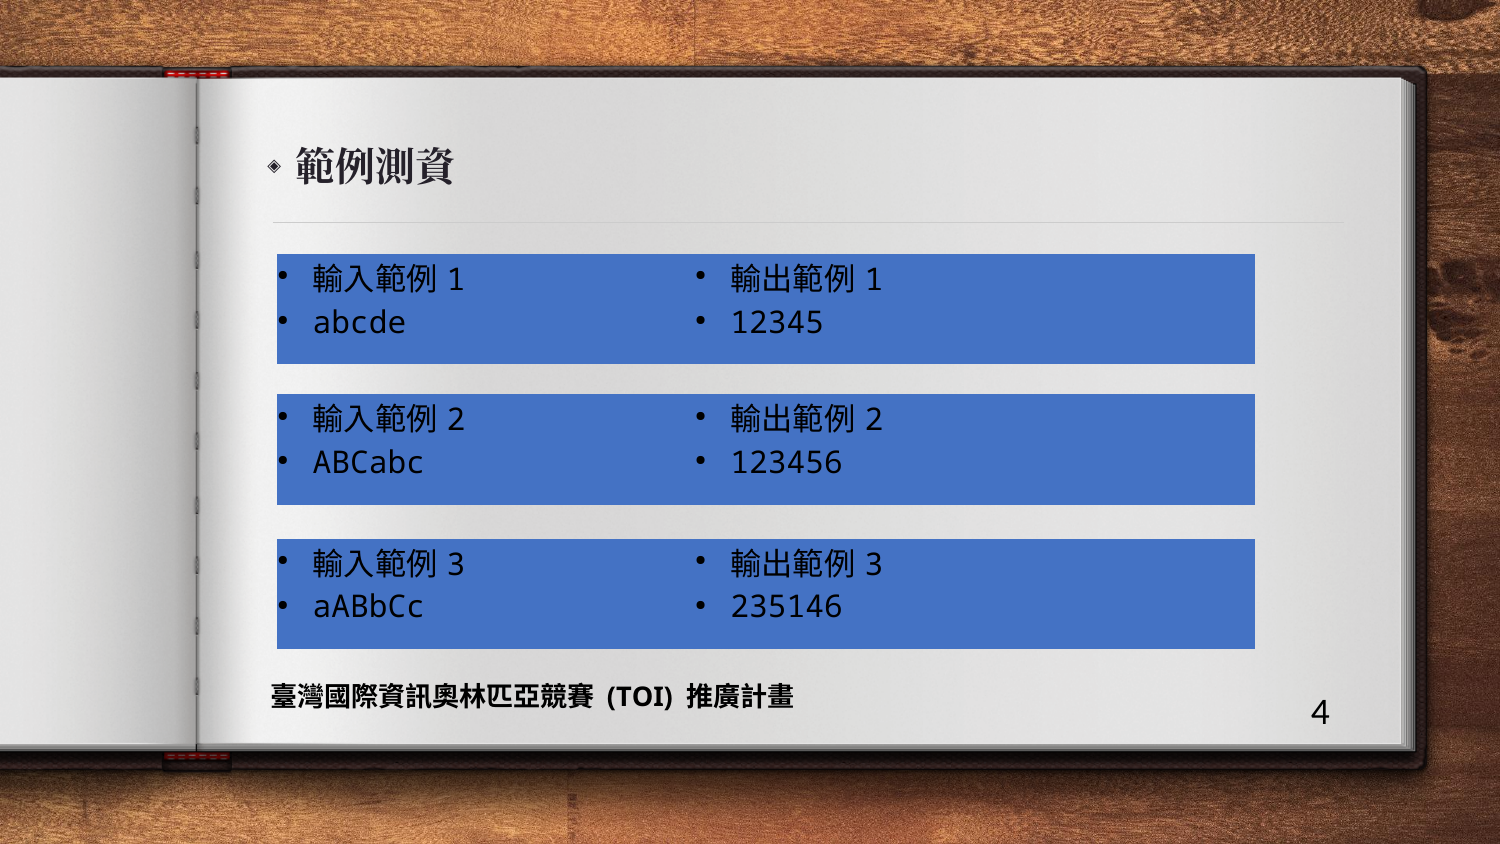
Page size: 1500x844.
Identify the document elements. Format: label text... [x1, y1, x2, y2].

table_header 輸出範例2 123456 [695, 394, 1255, 505]
table_header 輸出範例3 235146 [695, 539, 1255, 649]
table_header 輸出範例1 12345 [695, 254, 1255, 364]
table_header 輸入範例2 ABCabc [277, 394, 695, 505]
table_header 輸入範例3 aABbCc [277, 539, 695, 649]
text_box [1295, 672, 1386, 737]
list 範例測資 [252, 126, 1194, 205]
table_header 輸入範例1 abcde [277, 254, 695, 364]
